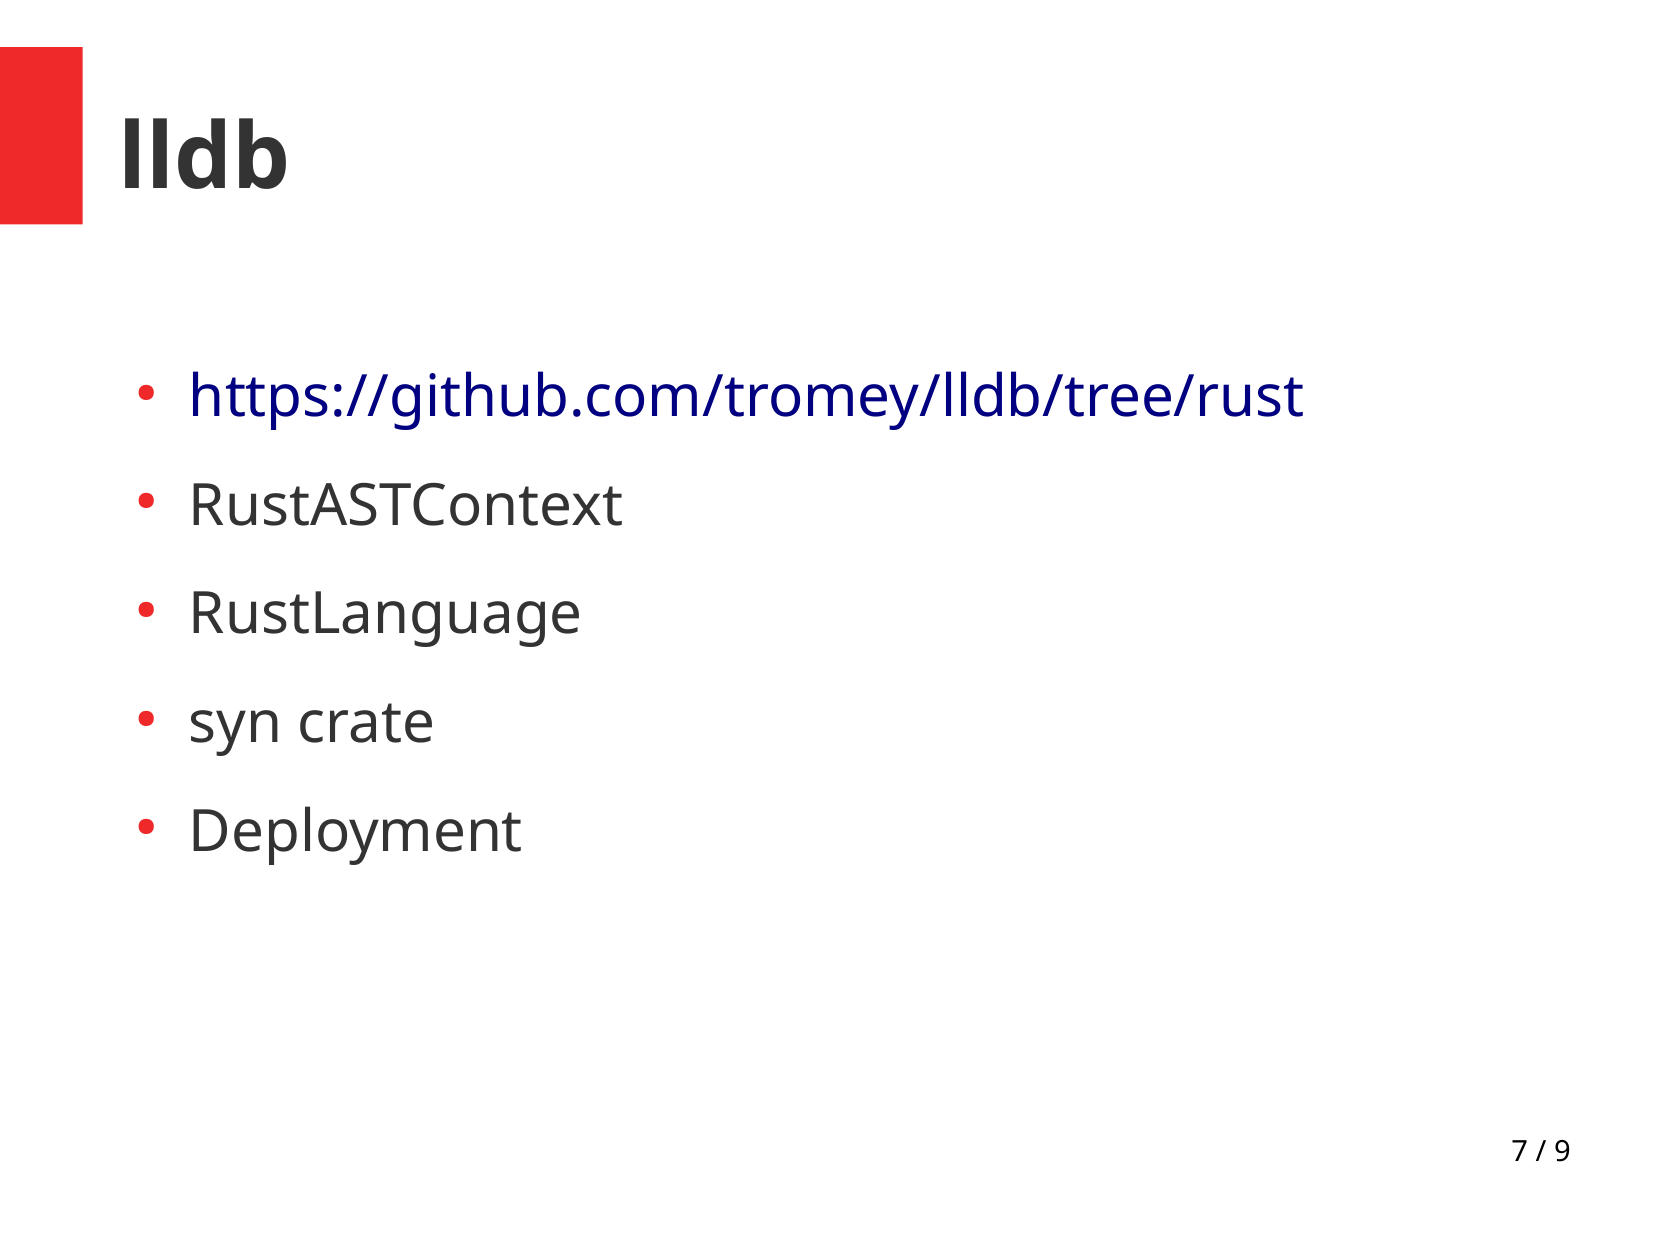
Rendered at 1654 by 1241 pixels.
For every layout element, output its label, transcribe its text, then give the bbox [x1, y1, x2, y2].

title lldb [118, 49, 1571, 257]
list https://github.com/tromey/lldb/tree/rust RustASTContext RustLanguage syn crate Deployment [118, 354, 1536, 1074]
